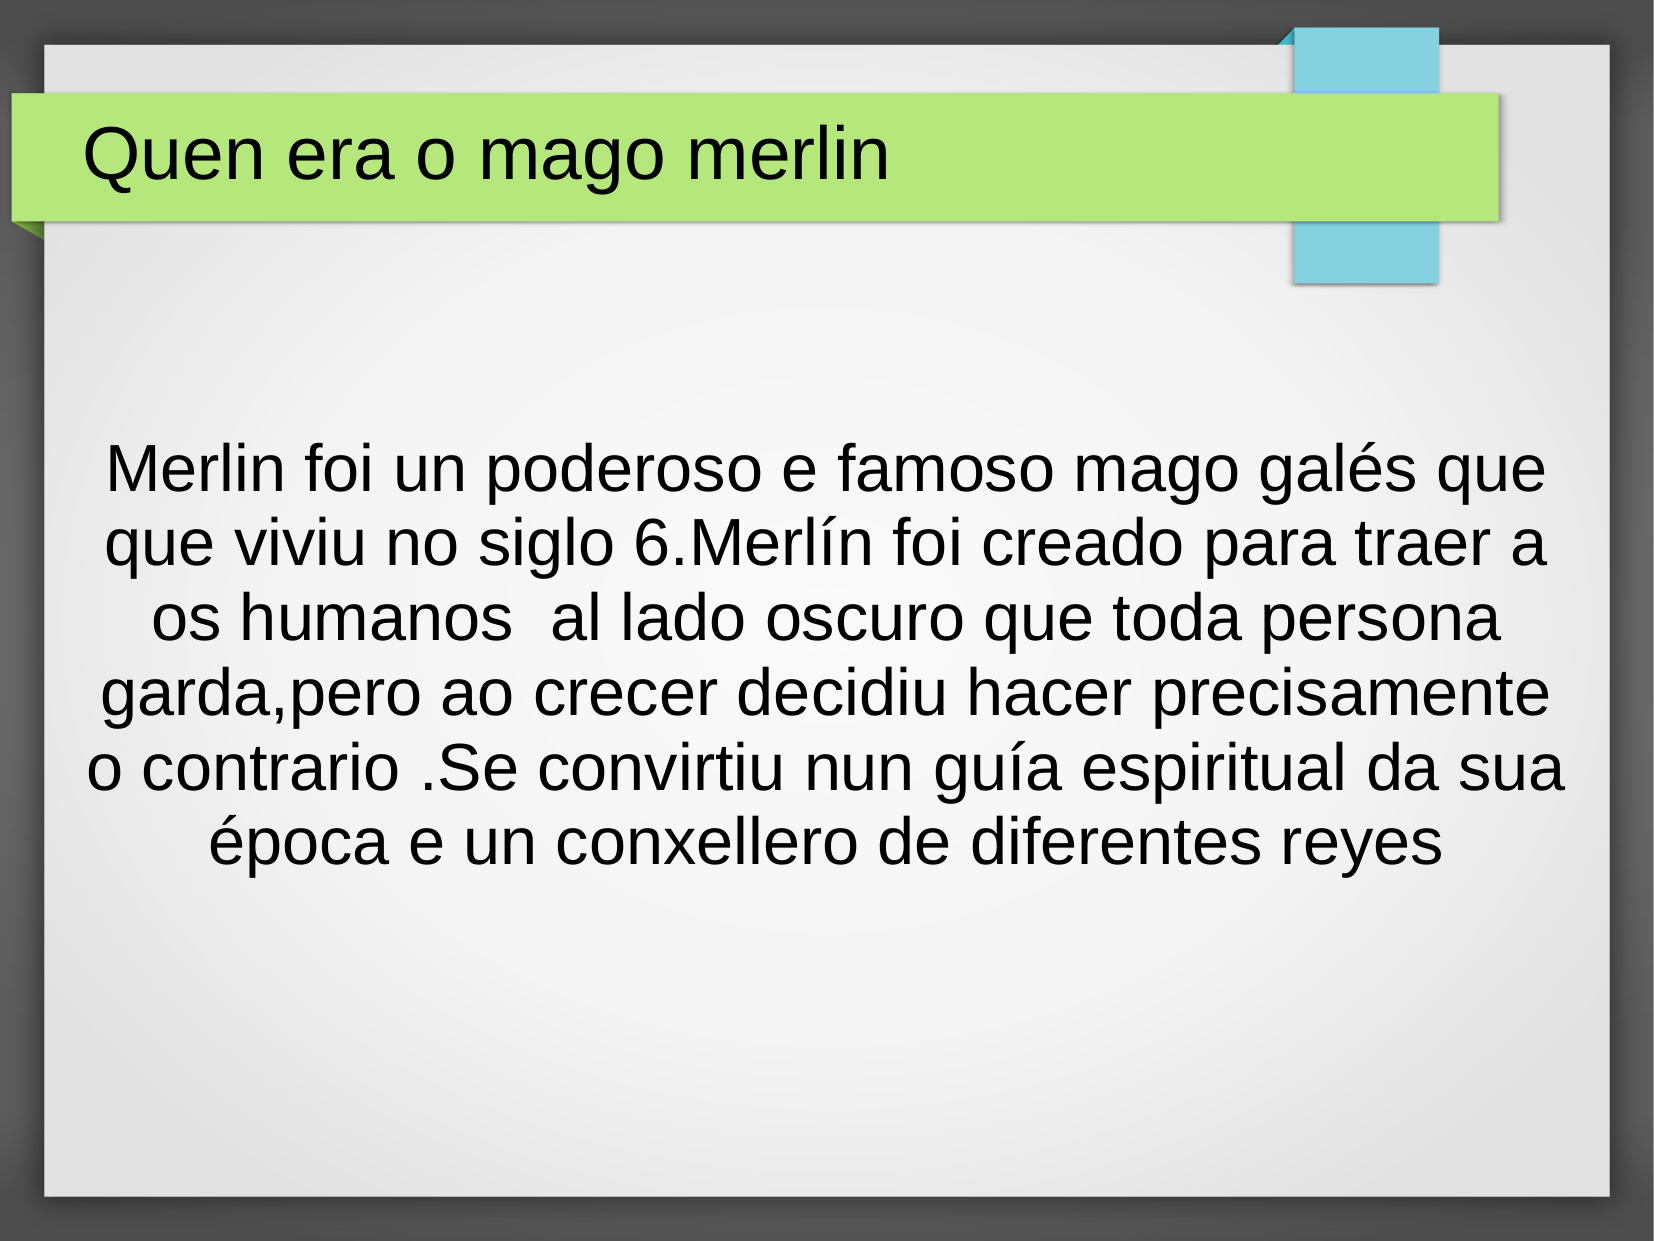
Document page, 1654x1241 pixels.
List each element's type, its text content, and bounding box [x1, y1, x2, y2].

picture [0, 0, 1654, 1241]
title Quen era o mago merlin [82, 94, 1264, 213]
subtitle Merlin foi un poderoso e famoso mago galés que que viviu no siglo 6.Merlín foi creado para traer a os humanos al lado oscuro que toda persona garda,pero ao crecer decidiu hacer precisamente o contrario .Se convirtiu nun guía espiritual da sua época e un conxellero de diferentes reyes [82, 295, 1571, 1015]
